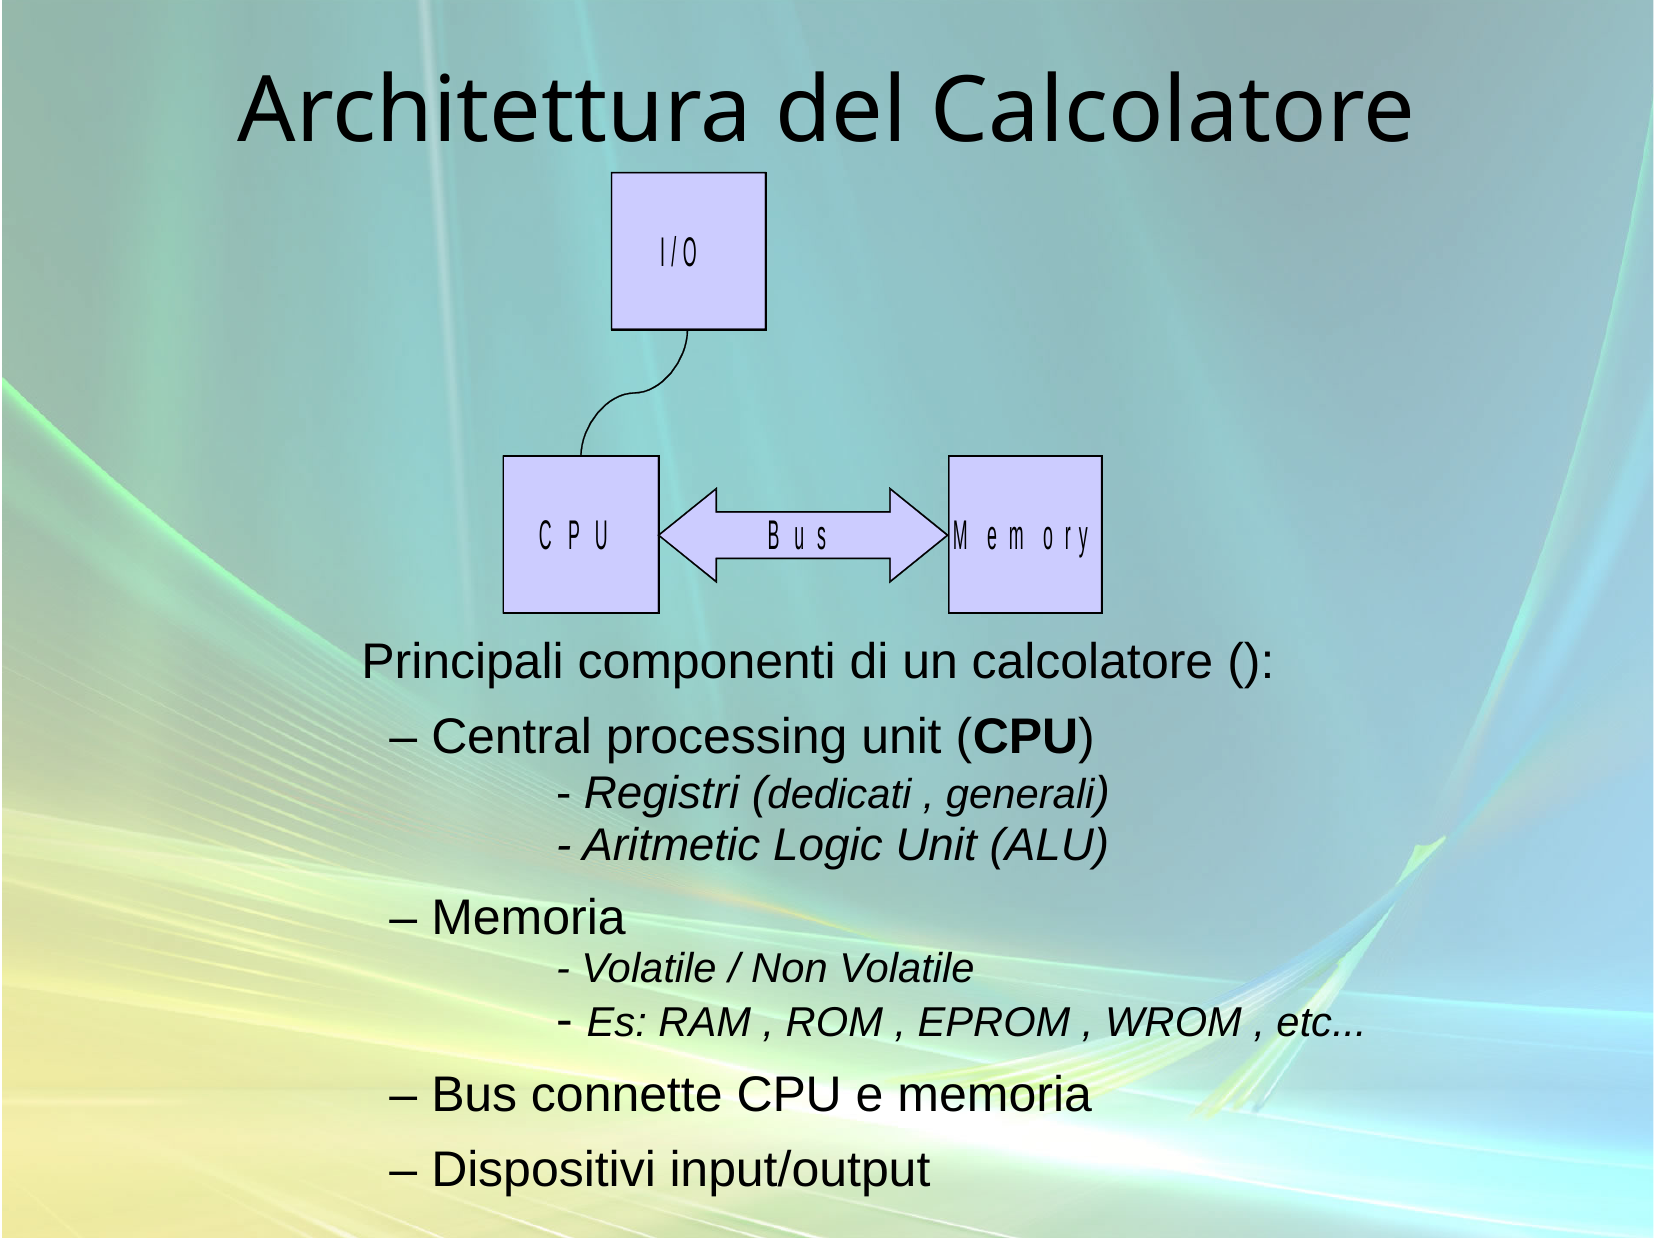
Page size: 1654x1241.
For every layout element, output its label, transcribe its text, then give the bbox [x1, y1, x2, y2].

title Architettura del Calcolatore [82, 2, 1571, 210]
picture [2, 0, 1654, 1238]
text_box Principali componenti di un calcolatore (): – Central processing unit (CPU) - Registri (dedicati , generali) - Aritmetic Logic Unit (ALU) – Memoria - Volatile / Non Volatile - Es: RAM , ROM , EPROM , WROM , etc... – Bus connette CPU e memoria – Dispositivi input/output [271, 625, 1424, 1206]
